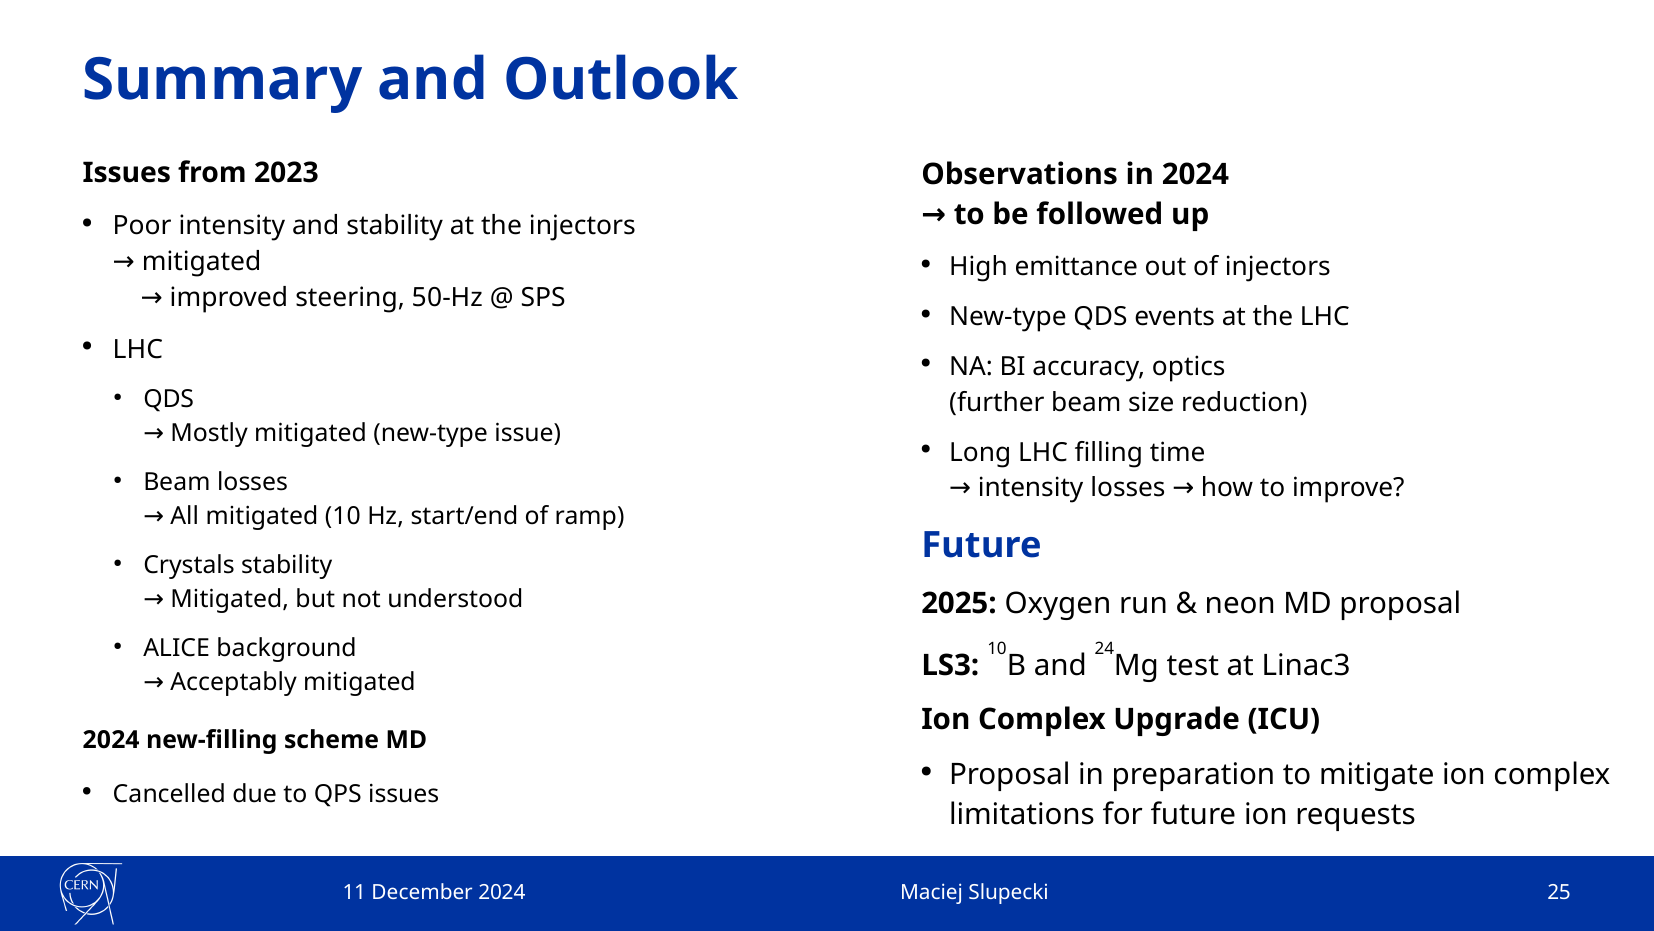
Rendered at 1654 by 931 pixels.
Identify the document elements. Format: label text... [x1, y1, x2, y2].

list Issues from 2023 Poor intensity and stability at the injectors → mitigated → improved steering, 50-Hz @ SPS LHC QDS → Mostly mitigated (new-type issue) Beam losses → All mitigated (10 Hz, start/end of ramp) Crystals stability → Mitigated, but not understood ALICE background → Acceptably mitigated 2024 new-filling scheme MD Cancelled due to QPS issues [82, 152, 863, 815]
title Summary and Outlook [82, 37, 1571, 193]
list Observations in 2024 → to be followed up High emittance out of injectors New-type QDS events at the LHC NA: BI accuracy, optics (further beam size reduction) Long LHC filling time → intensity losses → how to improve? Future 2025: Oxygen run & neon MD proposal LS3: 10B and 24Mg test at Linac3 Ion Complex Upgrade (ICU) Proposal in preparation to mitigate ion complex limitations for future ion requests [921, 152, 1619, 839]
picture [56, 859, 127, 928]
